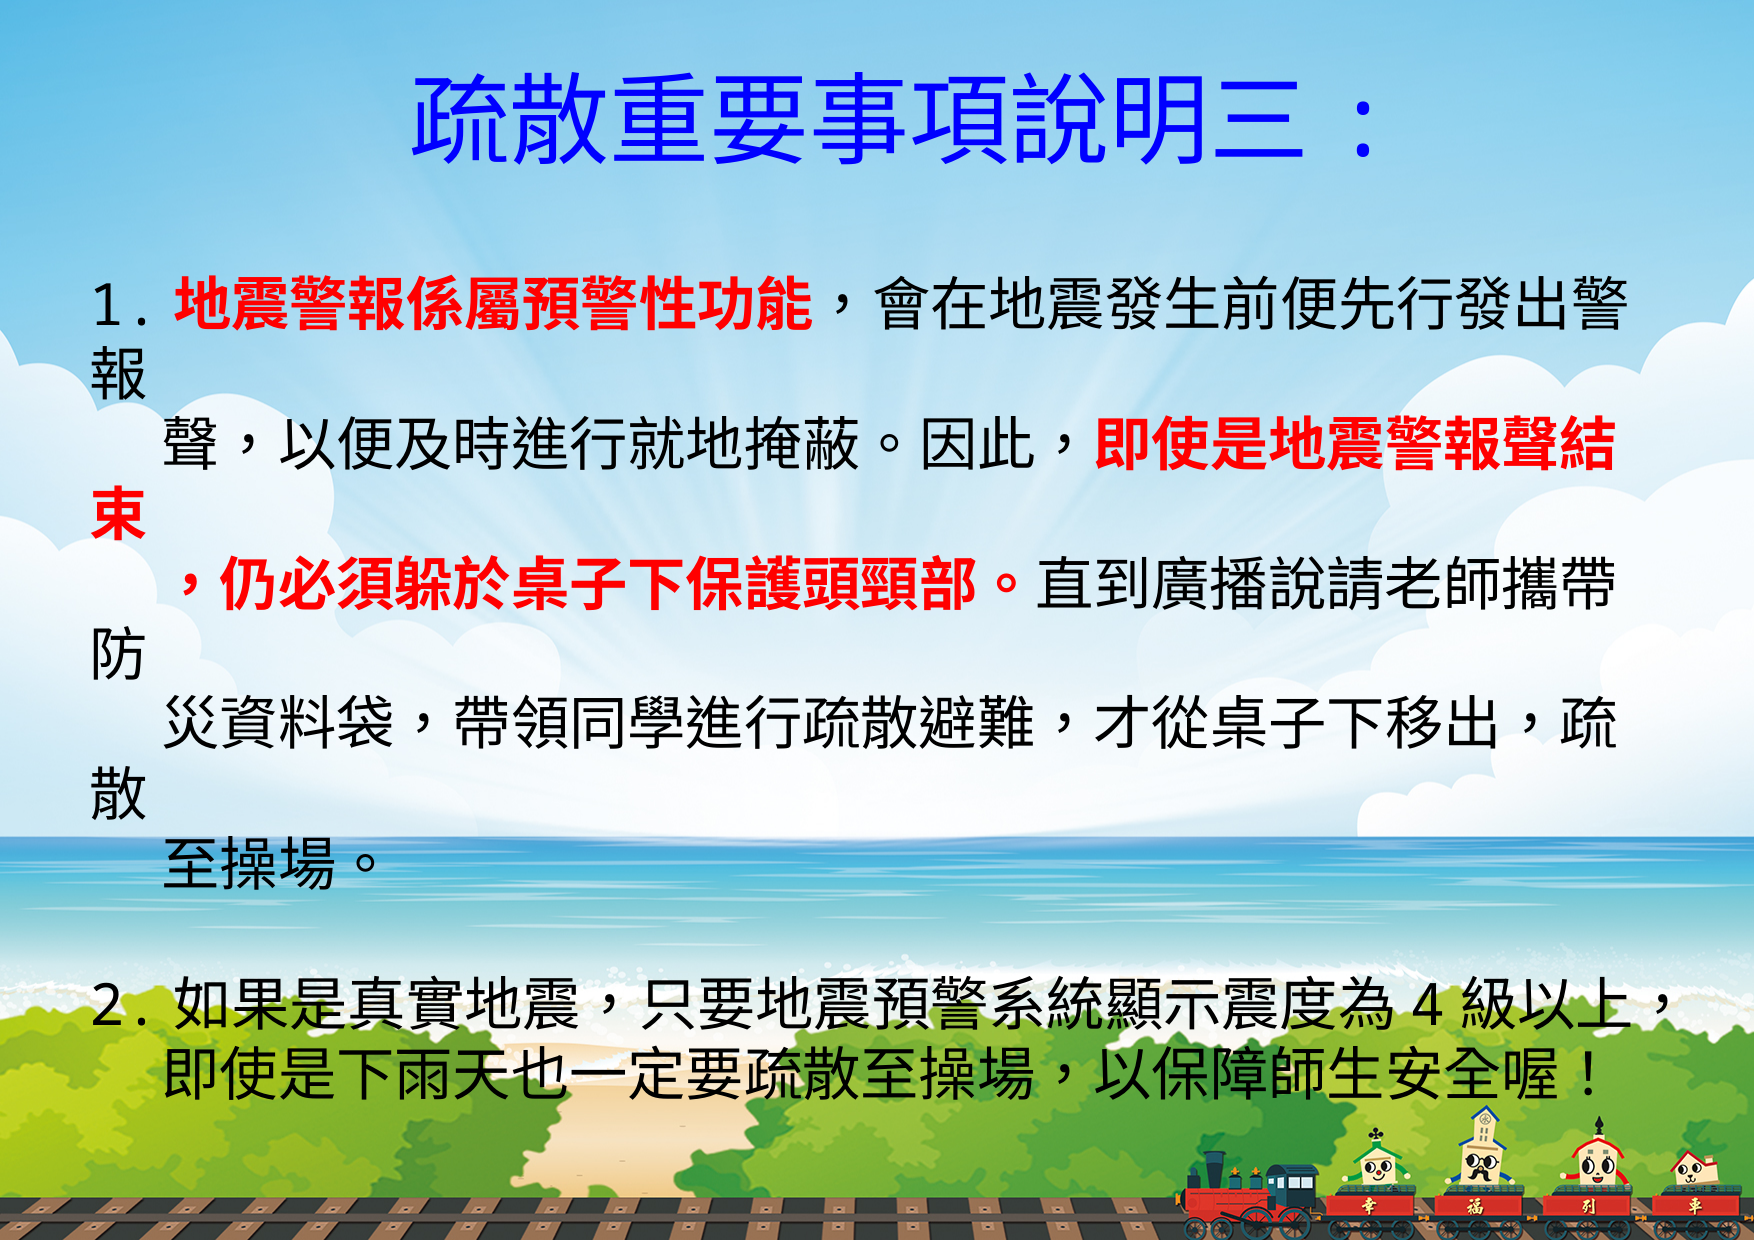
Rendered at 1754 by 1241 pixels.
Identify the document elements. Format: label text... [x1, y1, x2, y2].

text_box 1.地震警報係屬預警性功能，會在地震發生前便先行發出警報 聲，以便及時進行就地掩蔽。因此，即使是地震警報聲結束 ，仍必須躲於桌子下保護頭頸部。直到廣播說請老師攜帶防 災資料袋，帶領同學進行疏散避難，才從桌子下移出，疏散 至操場。 2.如果是真實地震，只要地震預警系統顯示震度為4級以上， 即使是下雨天也一定要疏散至操場，以保障師生安全喔！ [74, 259, 1686, 1179]
picture [0, 0, 1754, 1240]
text_box 疏散重要事項說明三: [394, 48, 1352, 185]
